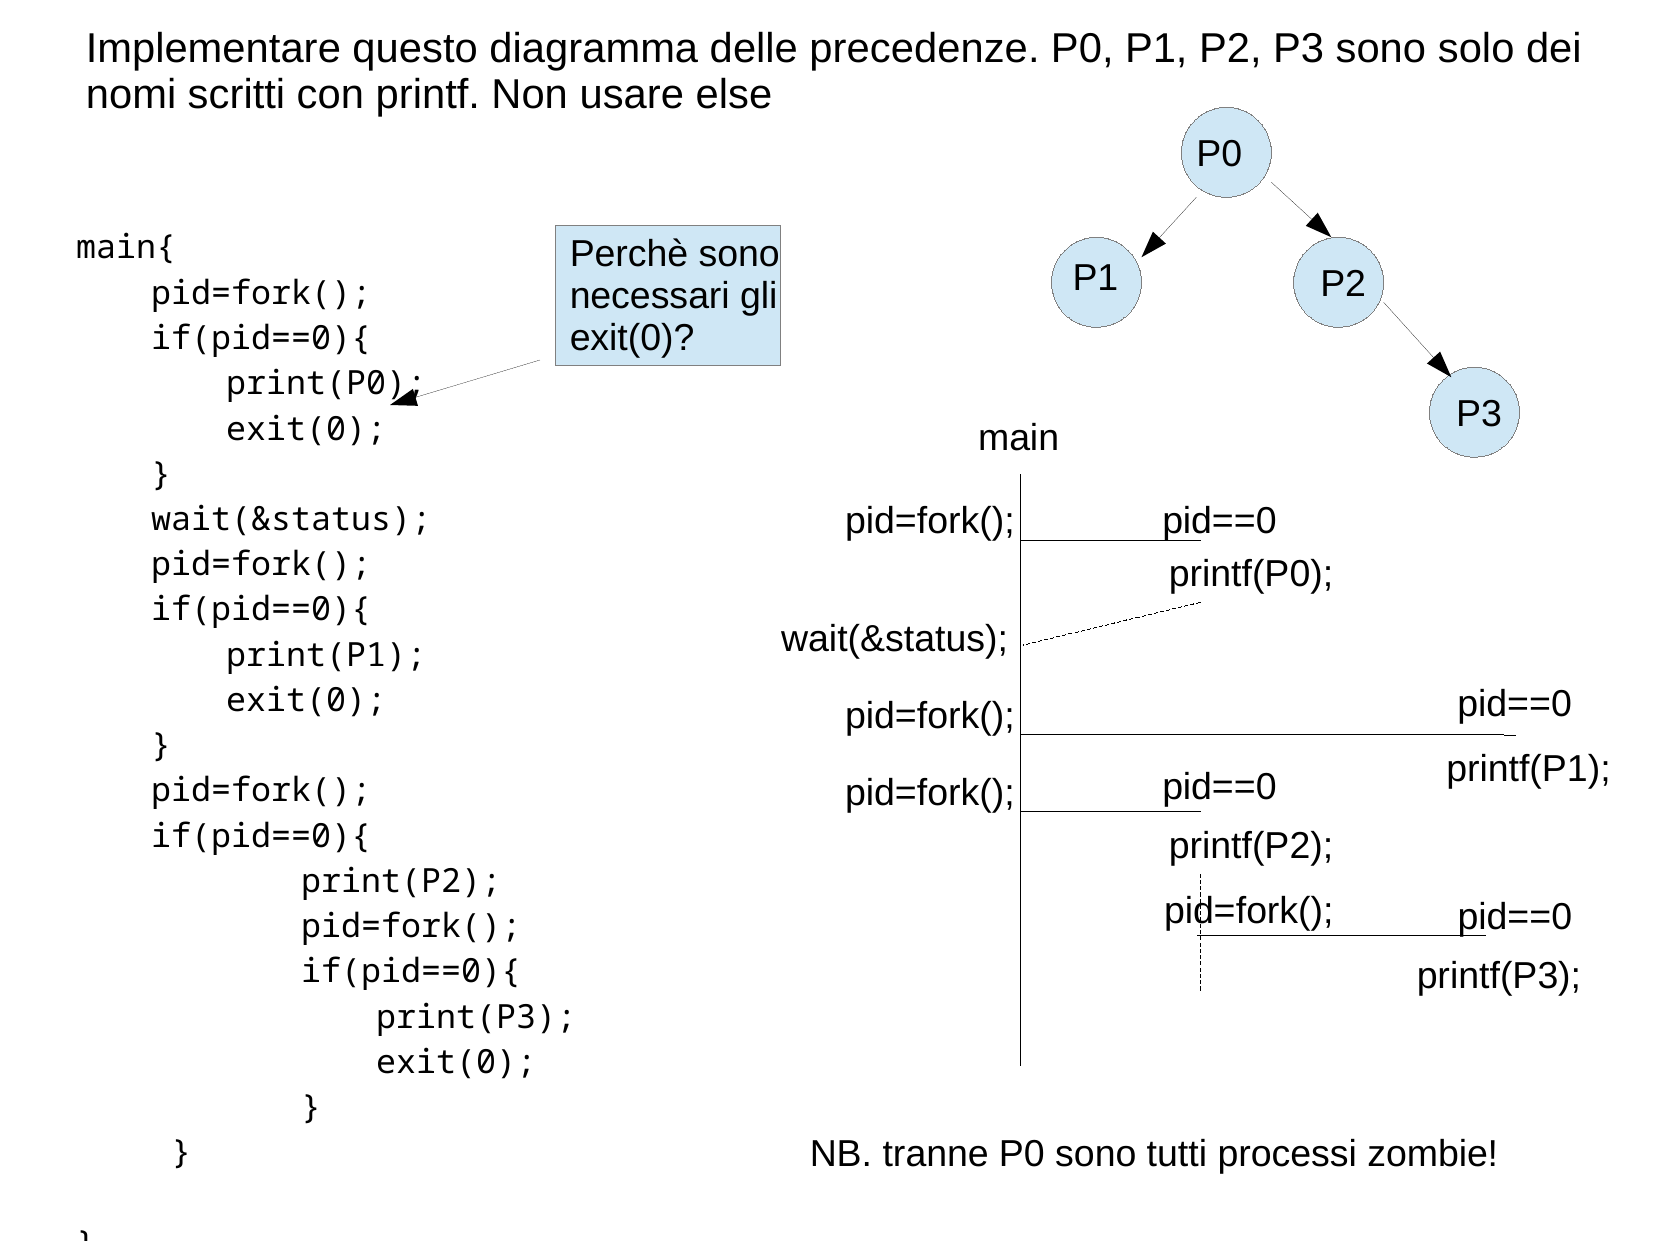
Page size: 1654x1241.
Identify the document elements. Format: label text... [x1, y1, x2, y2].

text_box [1429, 367, 1511, 458]
text_box NB. tranne P0 sono tutti processi zombie! [795, 1125, 1561, 1182]
text_box pid==0 [1147, 492, 1292, 550]
text_box P2 [1305, 255, 1456, 313]
text_box Perchè sono necessari gli exit(0)? [555, 225, 841, 366]
text_box pid==0 [1147, 758, 1292, 816]
text_box printf(P1); [1431, 740, 1654, 798]
text_box [1193, 183, 1260, 198]
text_box pid==0 [1442, 888, 1588, 946]
text_box printf(P3); [1402, 947, 1603, 1004]
text_box main [963, 409, 1075, 466]
text_box pid=fork(); [830, 687, 1030, 745]
text_box P0 [1181, 125, 1332, 183]
text_box [1293, 237, 1375, 328]
text_box printf(P2); [1154, 817, 1411, 875]
list Implementare questo diagramma delle precedenze. P0, P1, P2, P3 sono solo dei nomi scritti con printf. Non usare else [15, 24, 1636, 142]
text_box pid=fork(); [830, 764, 1030, 821]
text_box pid=fork(); [1149, 882, 1349, 940]
text_box printf(P0); [1154, 545, 1411, 603]
text_box P1 [1057, 249, 1208, 307]
text_box [1190, 107, 1263, 125]
text_box P3 [1441, 385, 1592, 443]
text_box wait(&status); [766, 610, 1024, 668]
text_box [1051, 260, 1057, 304]
text_box pid=fork(); [830, 492, 1030, 550]
text_box pid==0 [1442, 675, 1587, 733]
text_box [1066, 237, 1127, 249]
text_box [1058, 307, 1135, 328]
text_box main{ pid=fork(); if(pid==0){ print(P0); exit(0); } wait(&status); pid=fork(); if(pid==0){ print(P1); exit(0); } pid=fork(); if(pid==0){ print(P2); pid=fork(); if(pid==0){ print(P3); exit(0); } } } [61, 216, 932, 1221]
